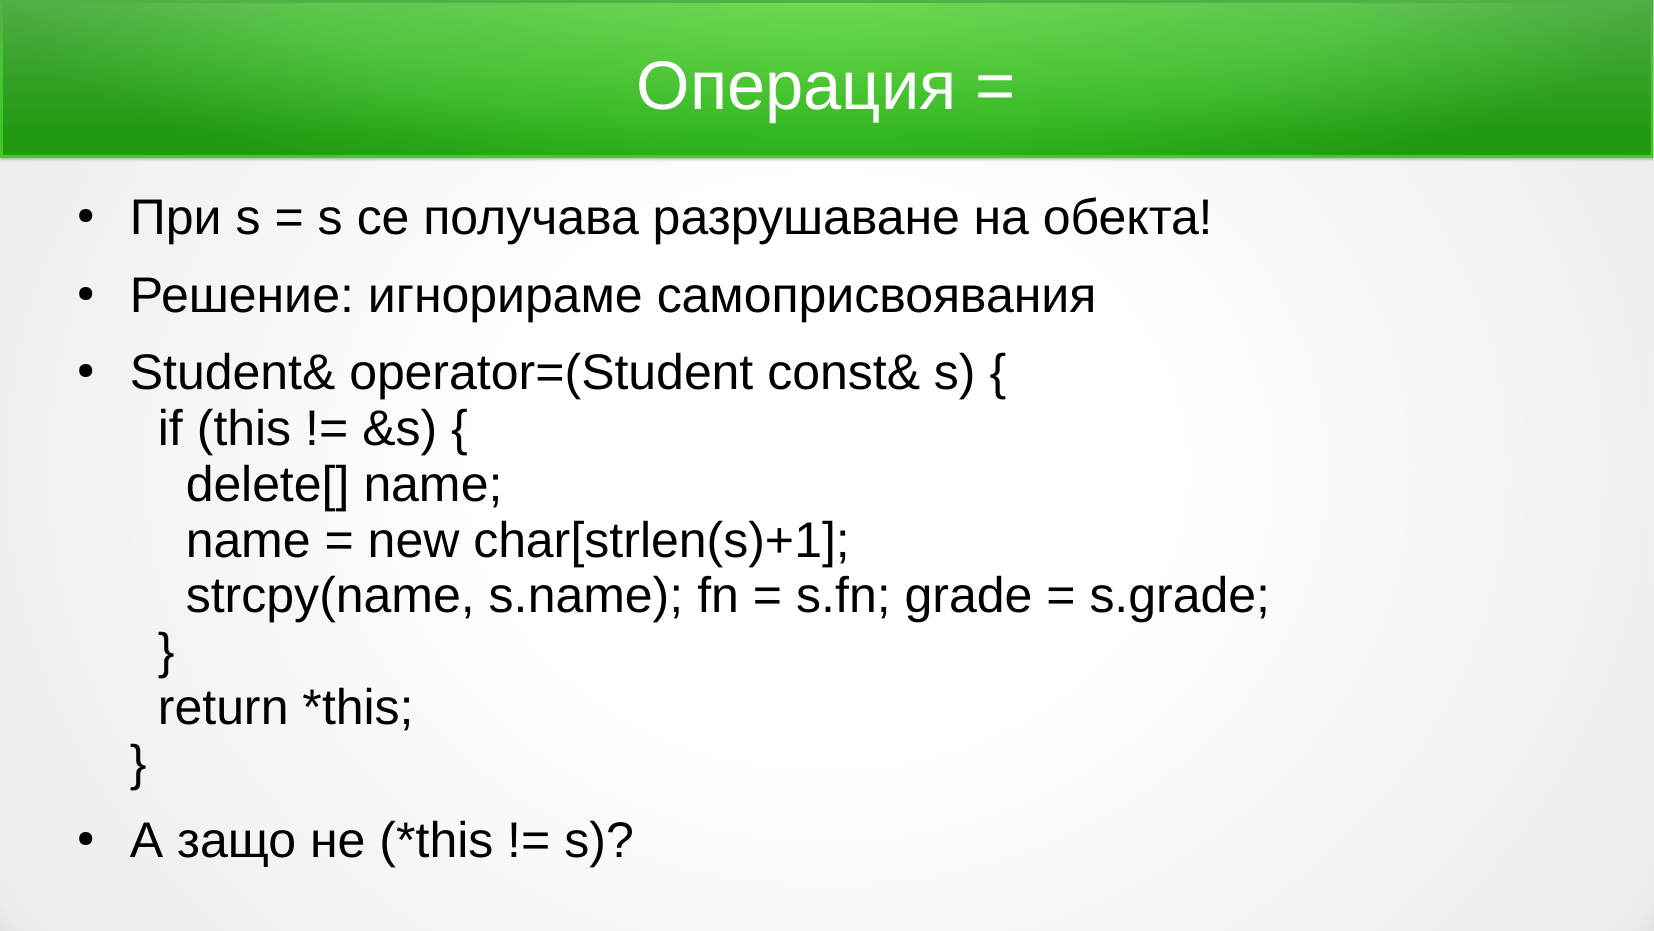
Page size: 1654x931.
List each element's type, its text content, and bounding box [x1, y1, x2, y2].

list При s = s се получава разрушаване на обекта! Решение: игнорираме самоприсвоявания Student& operator=(Student const& s) { if (this != &s) { delete[] name; name = new char[strlen(s)+1]; strcpy(name, s.name); fn = s.fn; grade = s.grade; } return *this; } А защо не (*this != s)? [59, 188, 1607, 898]
title Операция = [82, 37, 1571, 135]
